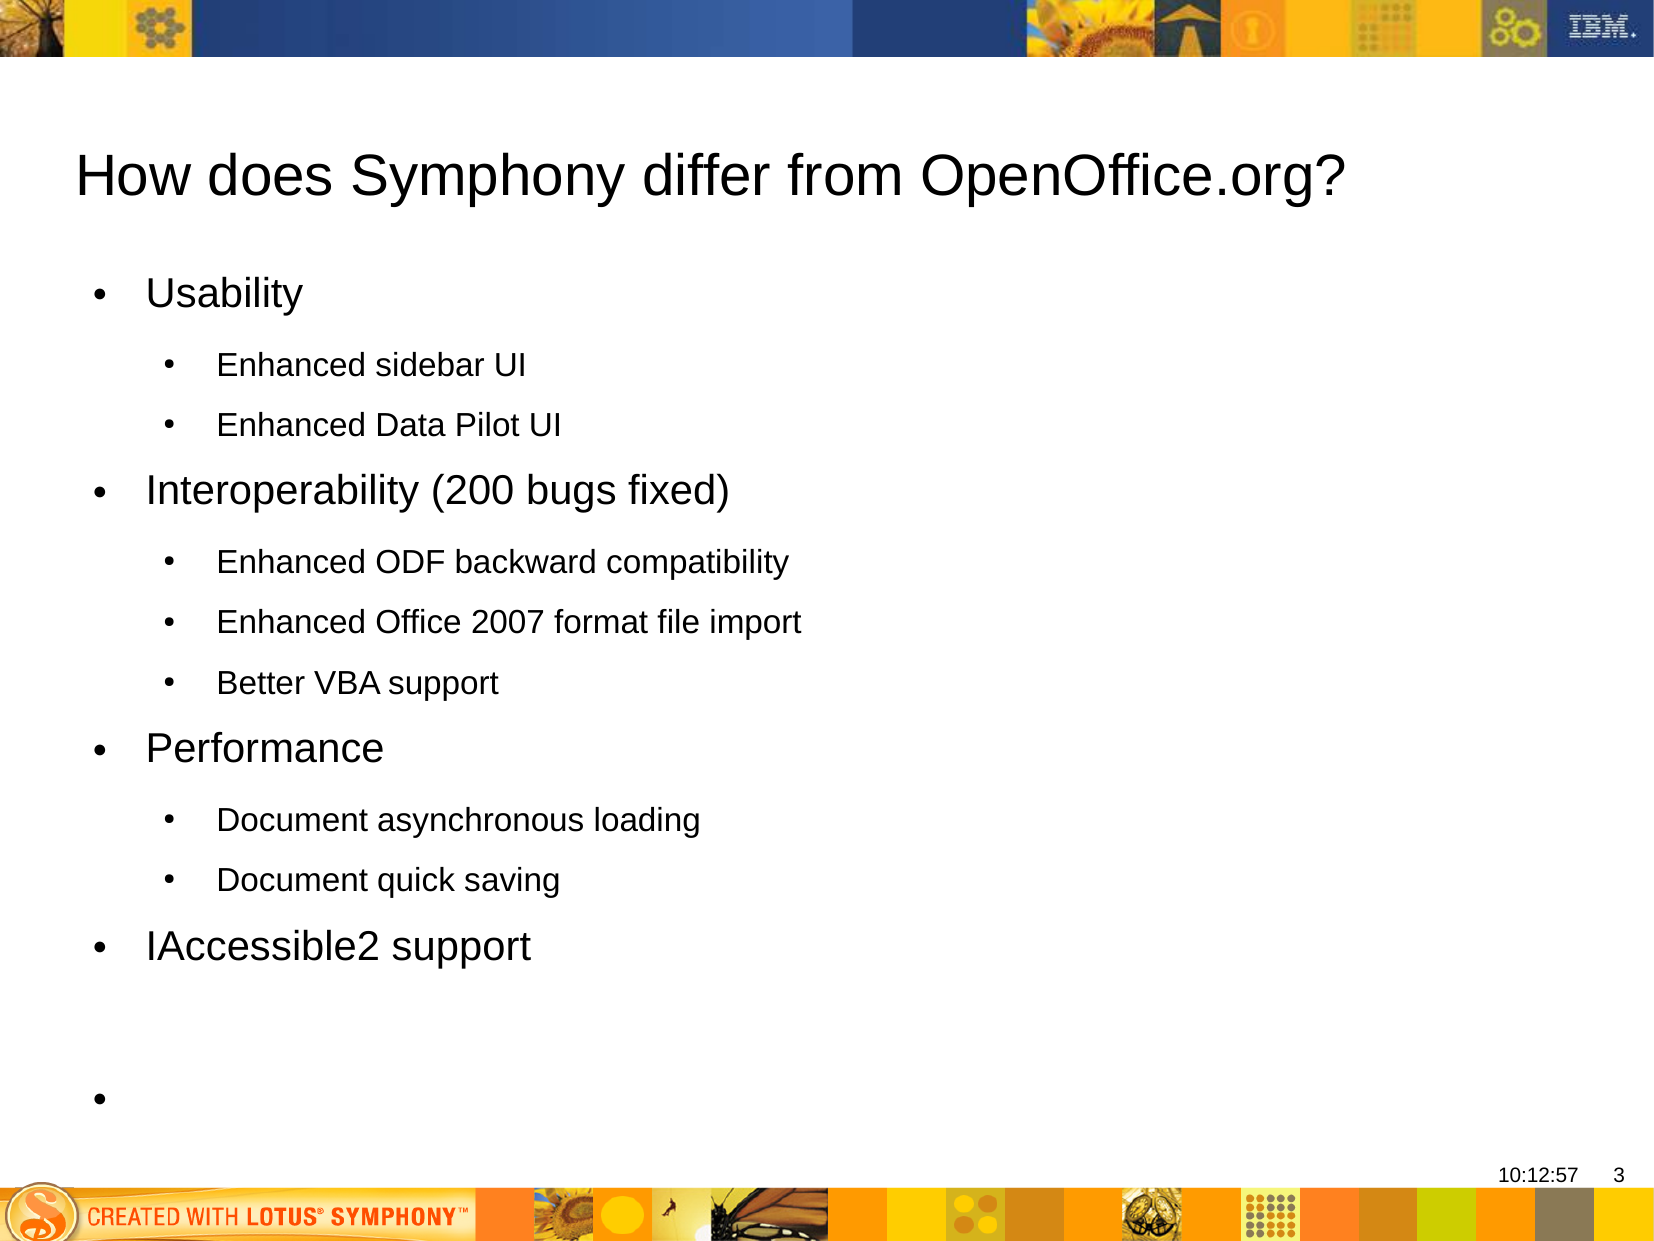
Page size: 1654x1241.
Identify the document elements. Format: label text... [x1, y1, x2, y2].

picture [0, 0, 1654, 57]
picture [0, 1182, 1654, 1241]
title How does Symphony differ from OpenOffice.org? [75, 131, 1351, 218]
list Usability Enhanced sidebar UI Enhanced Data Pilot UI Interoperability (200 bugs fixed) Enhanced ODF backward compatibility Enhanced Office 2007 format file import Better VBA support Performance Document asynchronous loading Document quick saving IAccessible2 support [74, 270, 1563, 1125]
